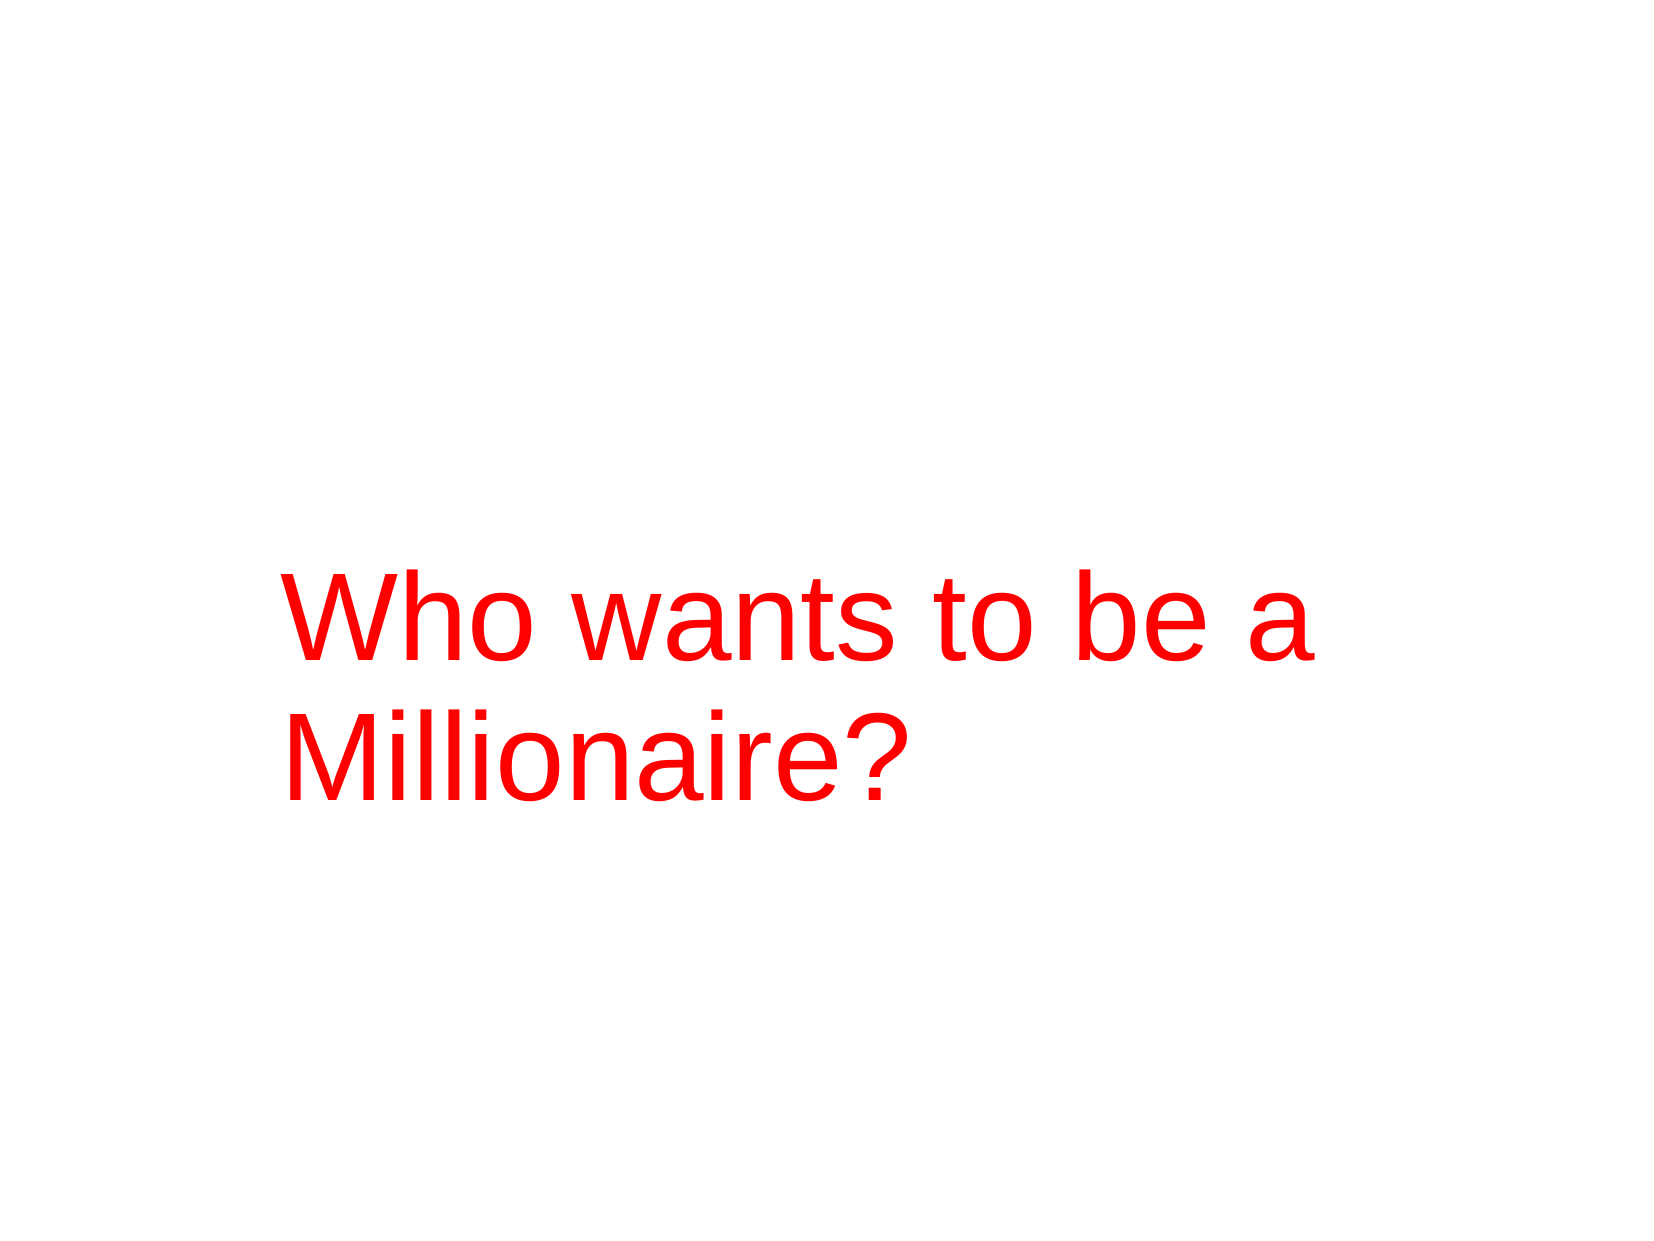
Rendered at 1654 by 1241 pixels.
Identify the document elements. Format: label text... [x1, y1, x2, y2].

text_box Who wants to be a Millionaire? [265, 540, 1359, 835]
